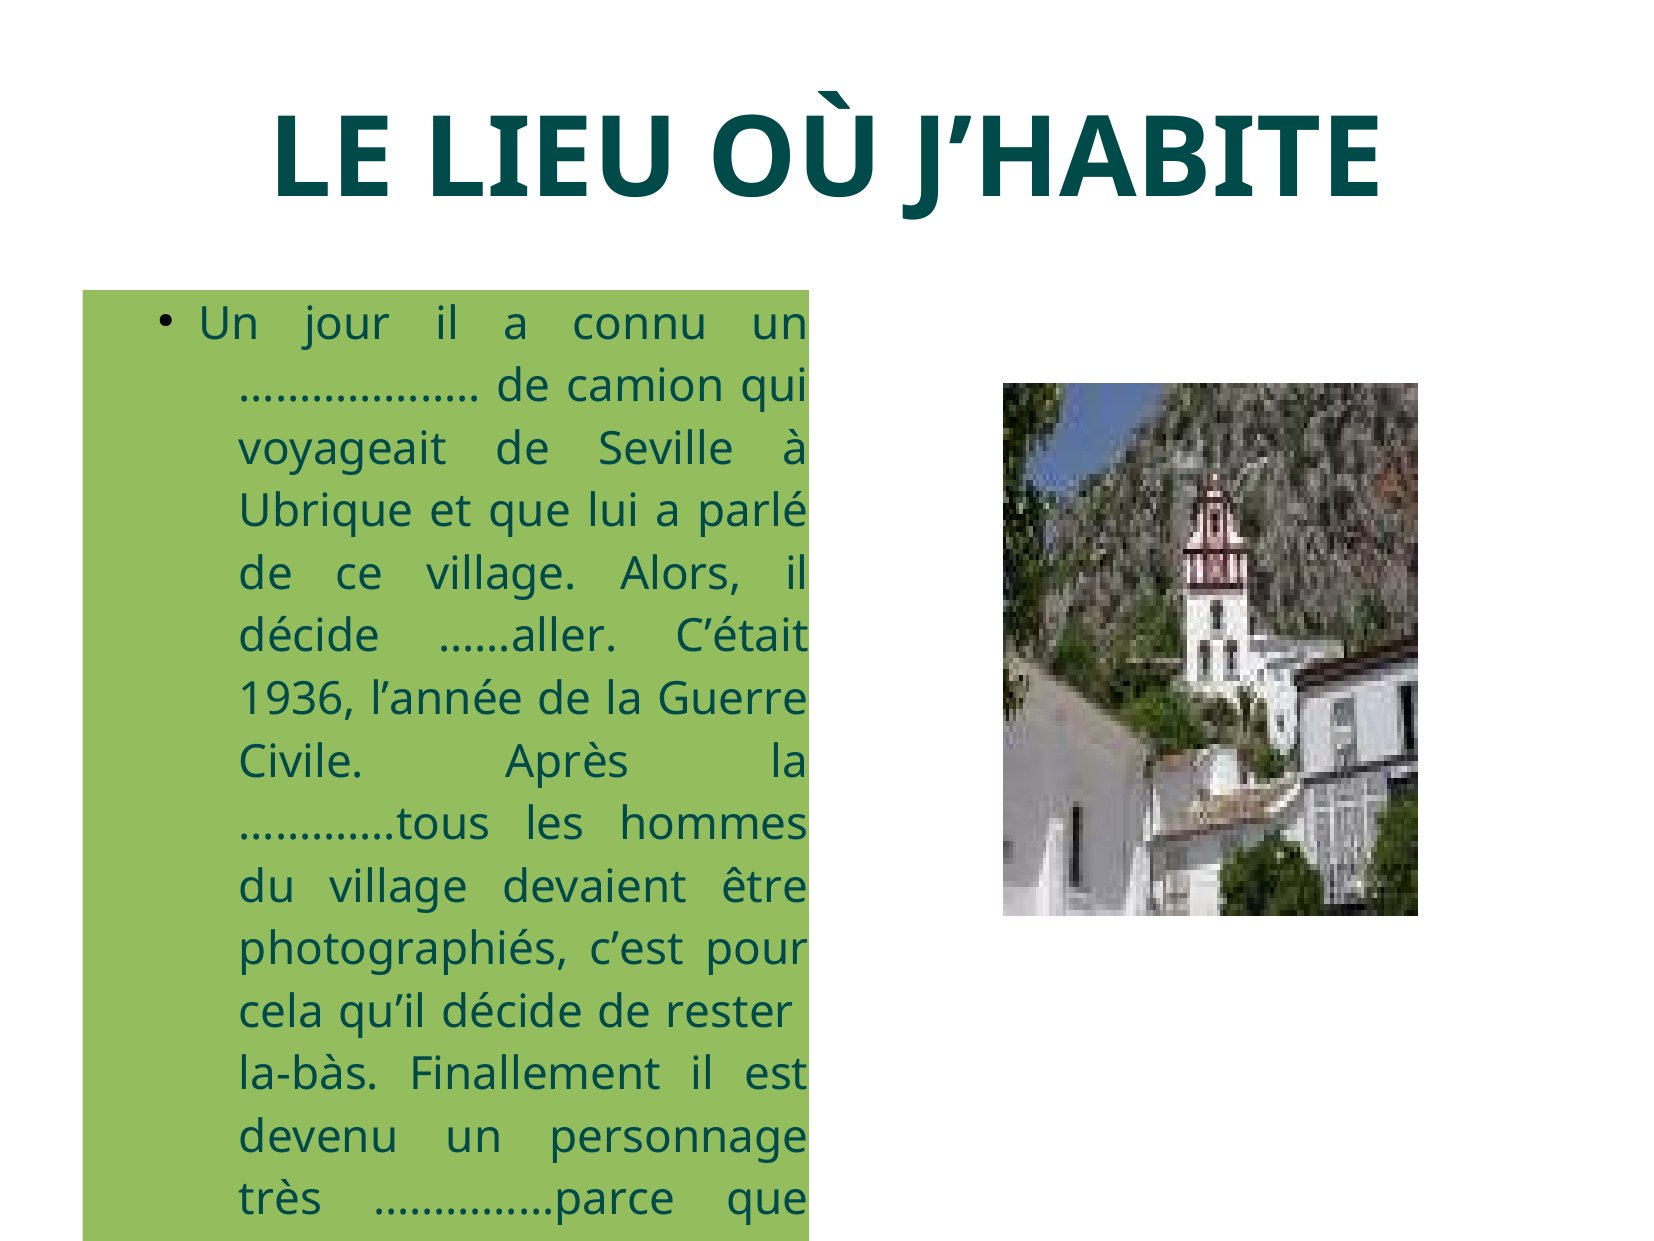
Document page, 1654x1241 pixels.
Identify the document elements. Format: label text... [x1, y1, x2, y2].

list Un jour il a connu un ……………….. de camion qui voyageait de Seville à Ubrique et que lui a parlé de ce village. Alors, il décide ……aller. C’était 1936, l’année de la Guerre Civile. Après la ………….tous les hommes du village devaient être photographiés, c’est pour cela qu’il décide de rester la-bàs. Finallement il est devenu un personnage très ……………parce que longtemps il a été le seul photographe de la ville [82, 290, 809, 1109]
picture [1003, 383, 1418, 916]
title LE LIEU OÙ J’HABITE [82, 49, 1571, 257]
